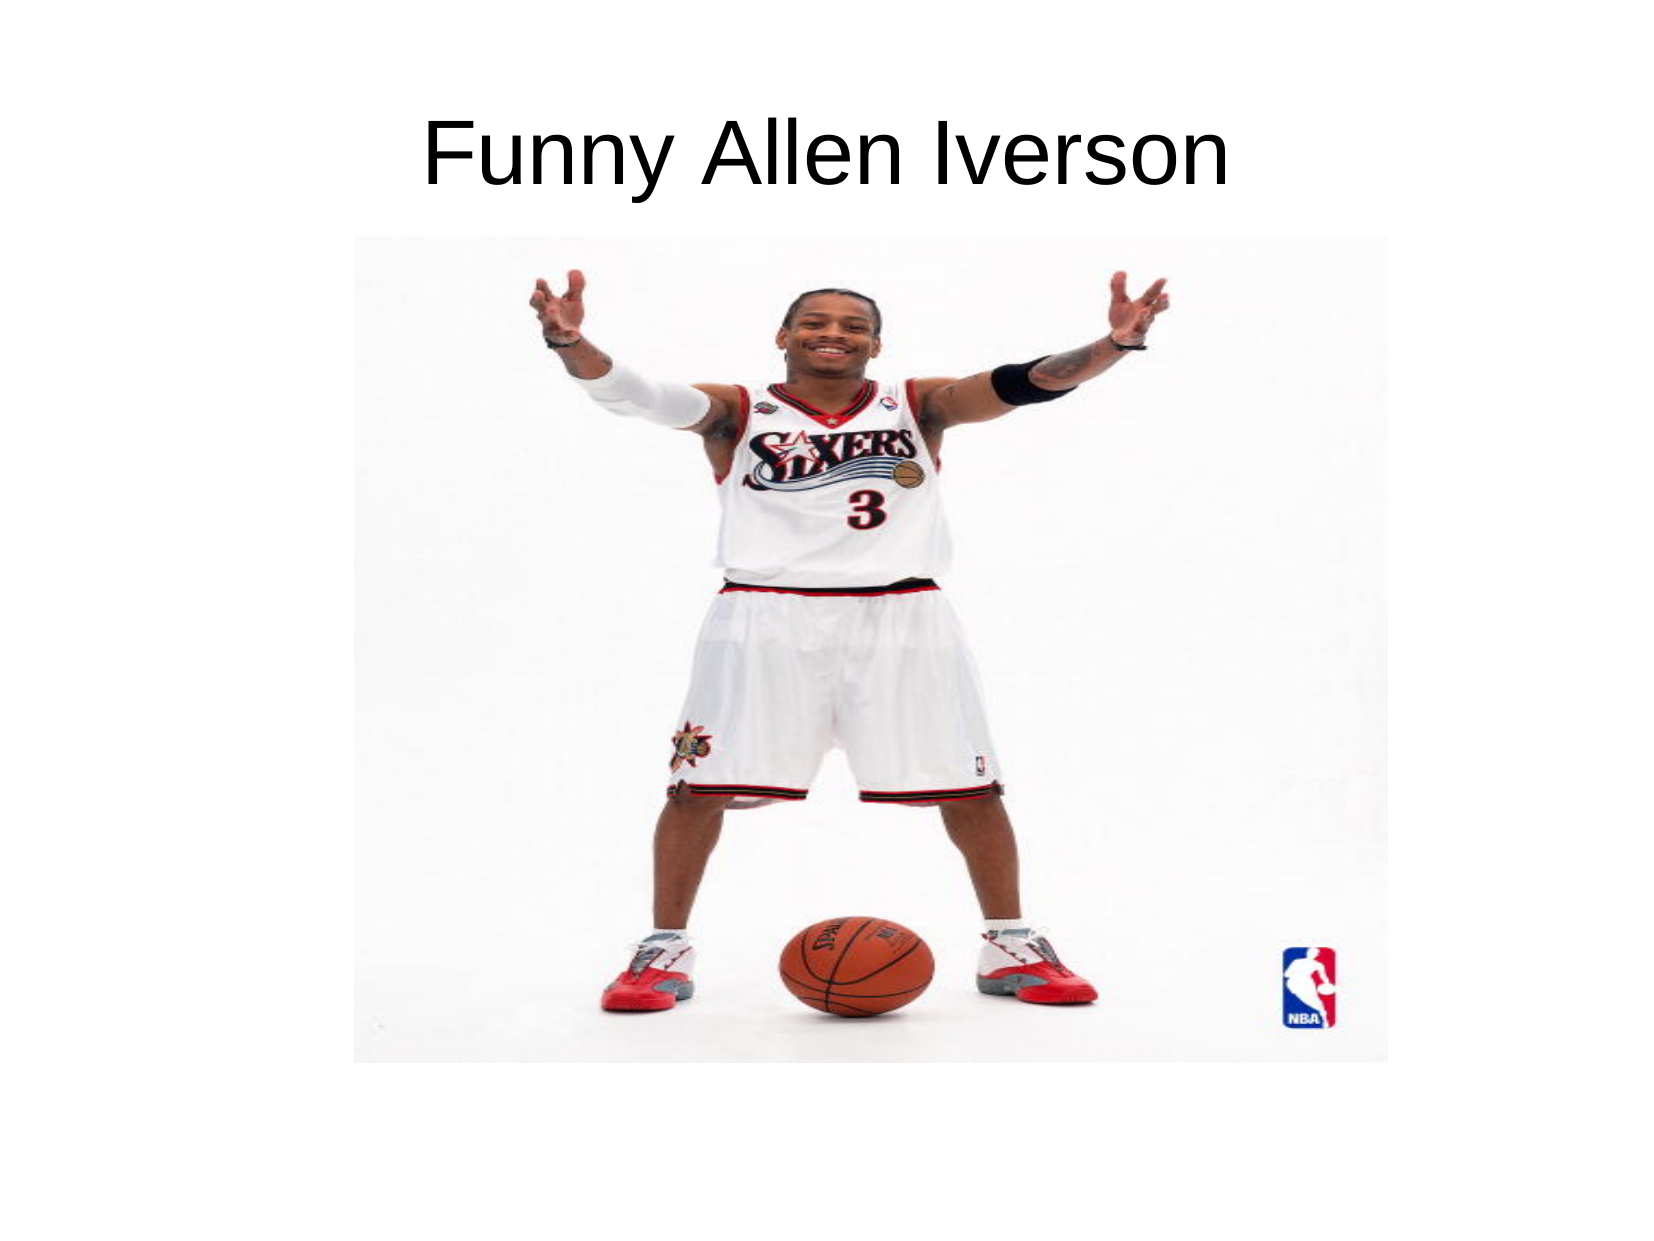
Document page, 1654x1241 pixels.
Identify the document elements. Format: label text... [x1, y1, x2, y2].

picture [354, 236, 1388, 1063]
title Funny Allen Iverson [82, 49, 1571, 257]
